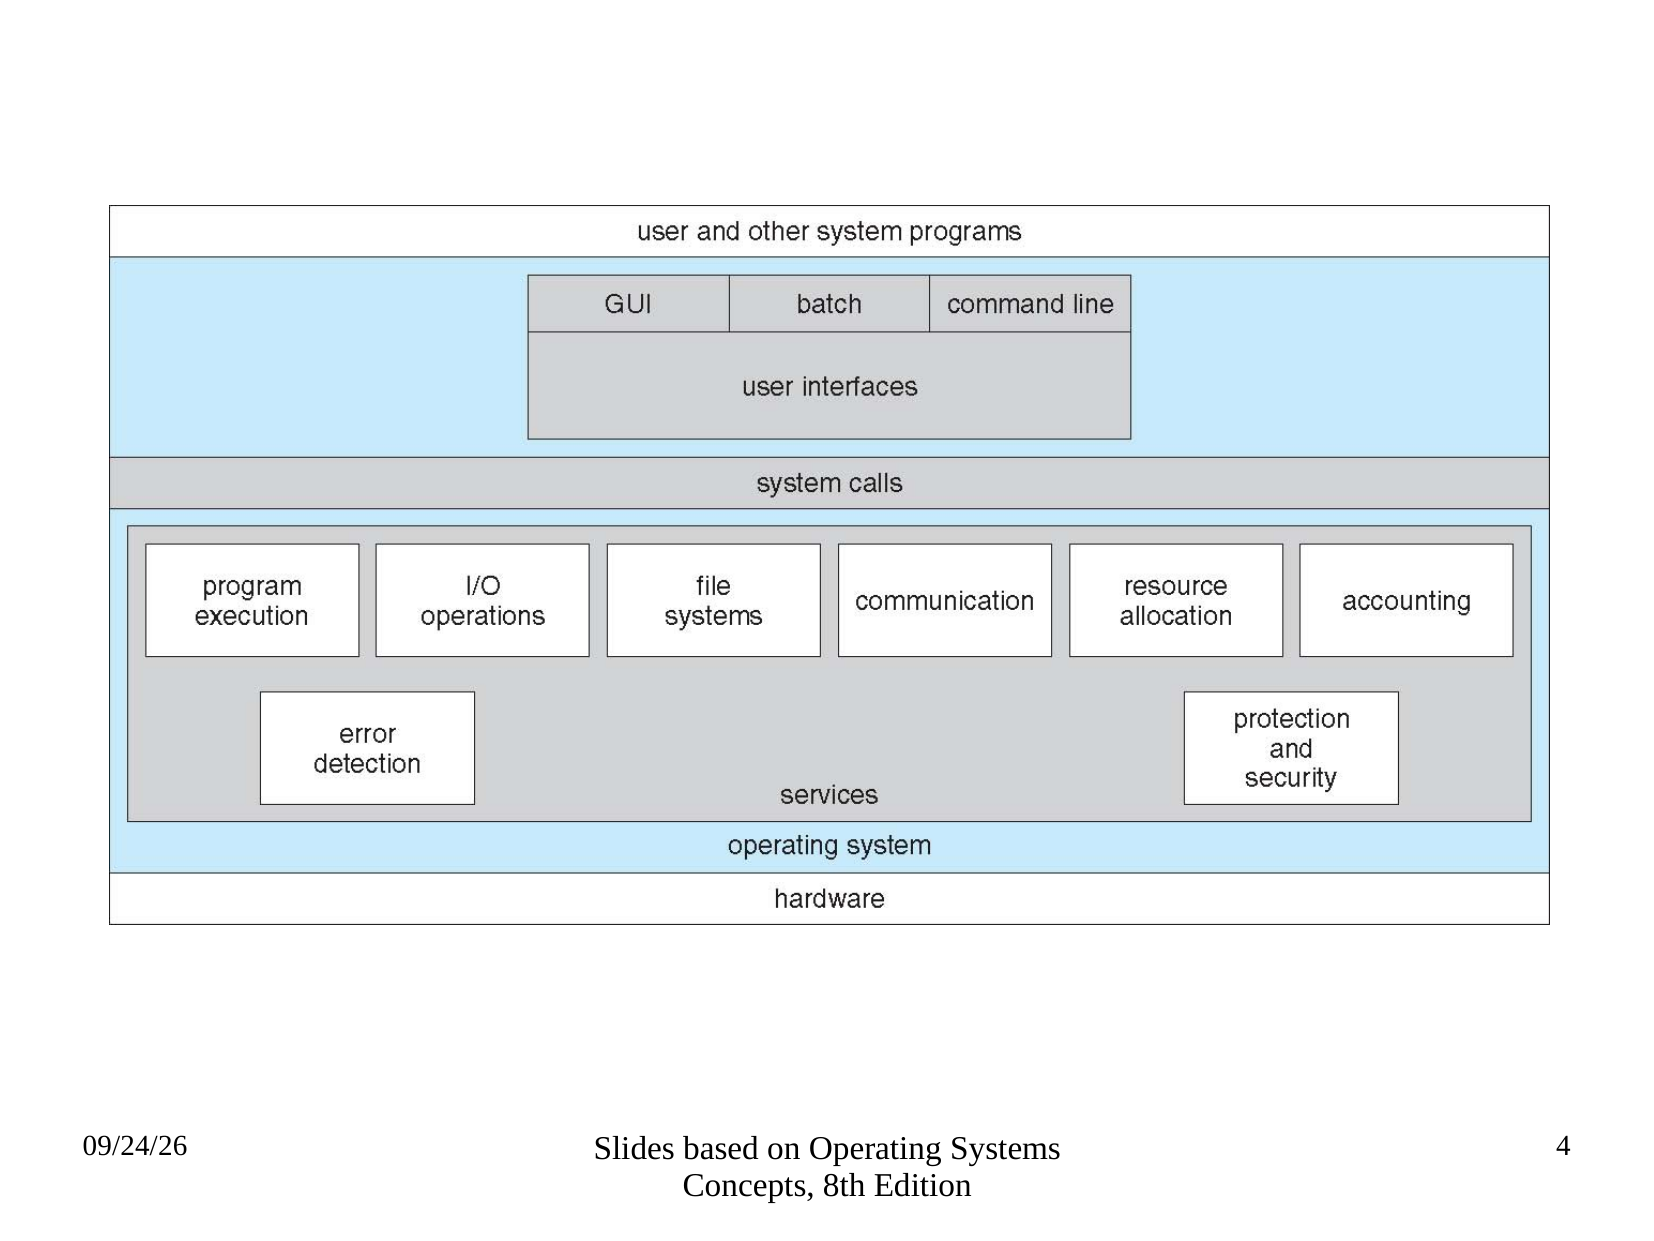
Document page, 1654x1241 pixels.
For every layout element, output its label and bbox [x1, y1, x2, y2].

picture [109, 205, 1550, 925]
